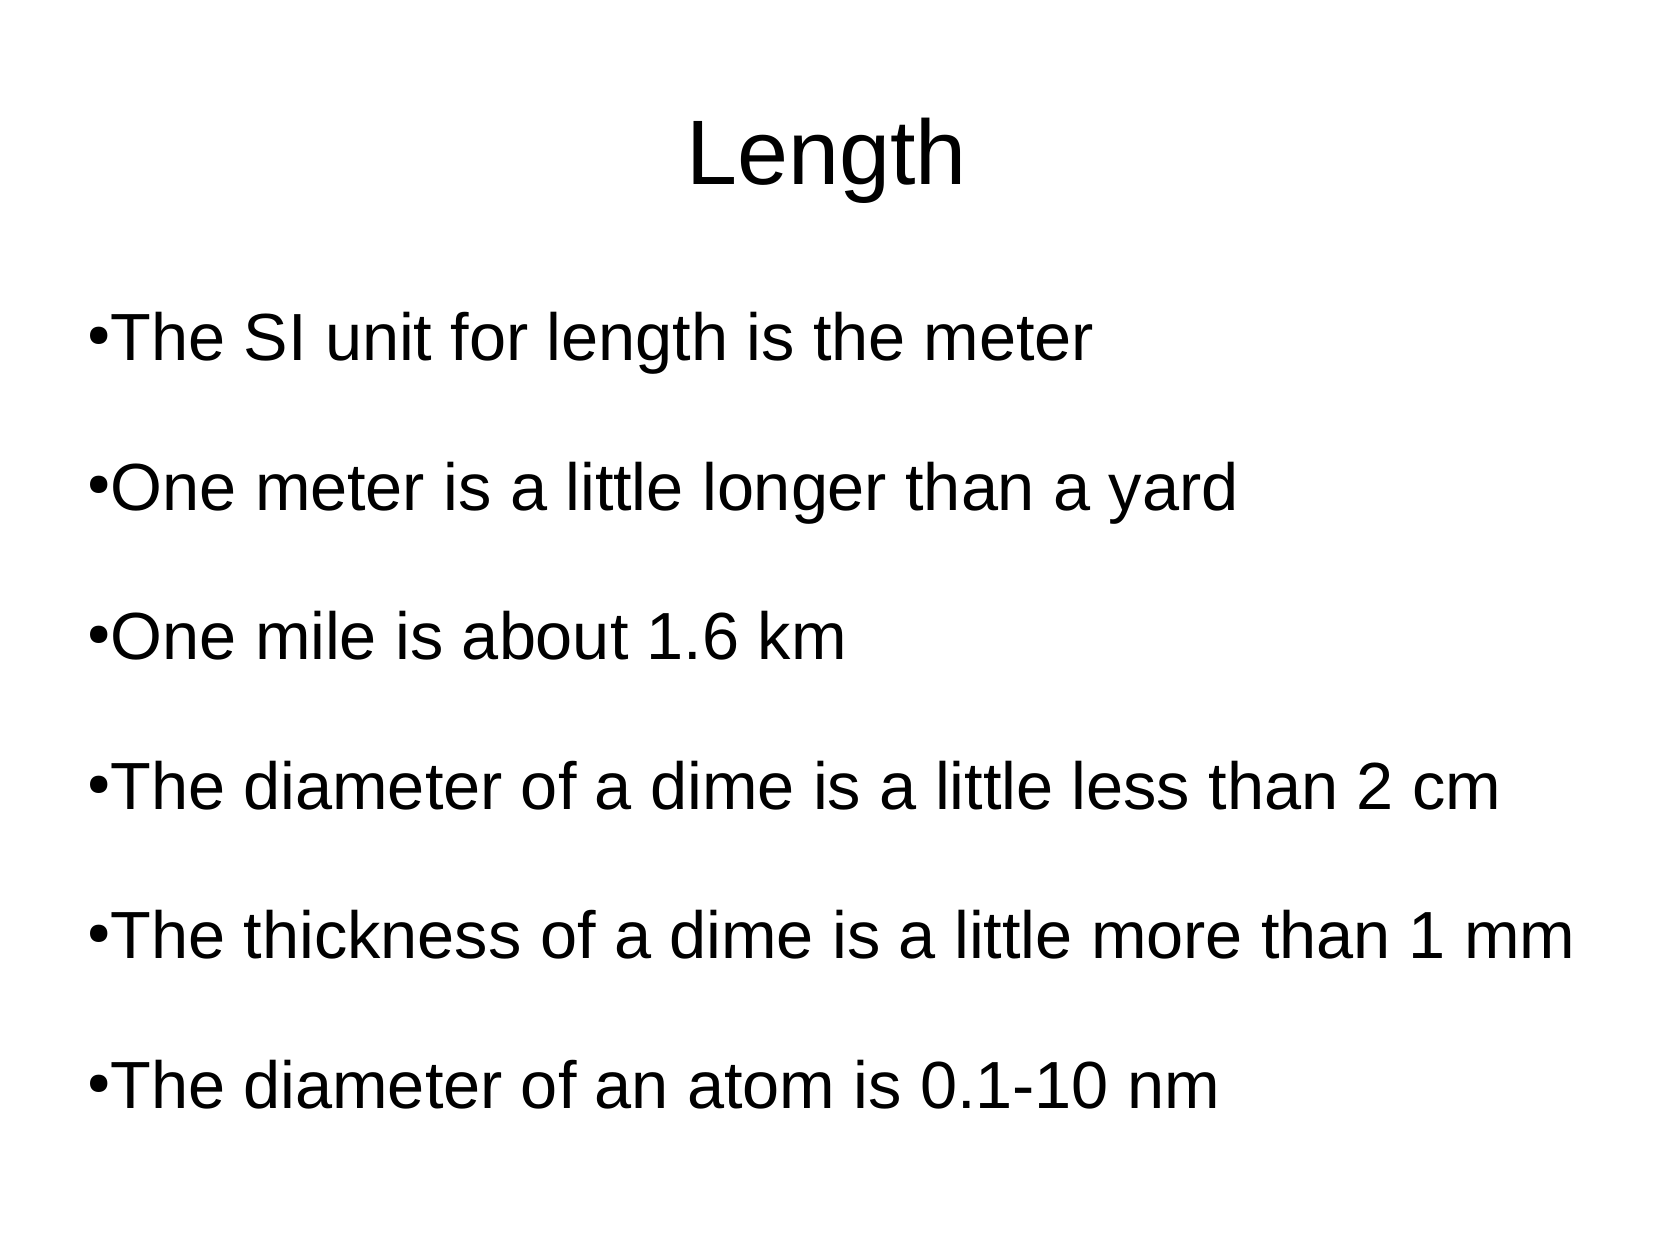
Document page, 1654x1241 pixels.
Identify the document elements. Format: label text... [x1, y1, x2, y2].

subtitle The SI unit for length is the meter One meter is a little longer than a yard One mile is about 1.6 km The diameter of a dime is a little less than 2 cm The thickness of a dime is a little more than 1 mm The diameter of an atom is 0.1-10 nm [86, 300, 1613, 1123]
title Length [82, 49, 1571, 257]
